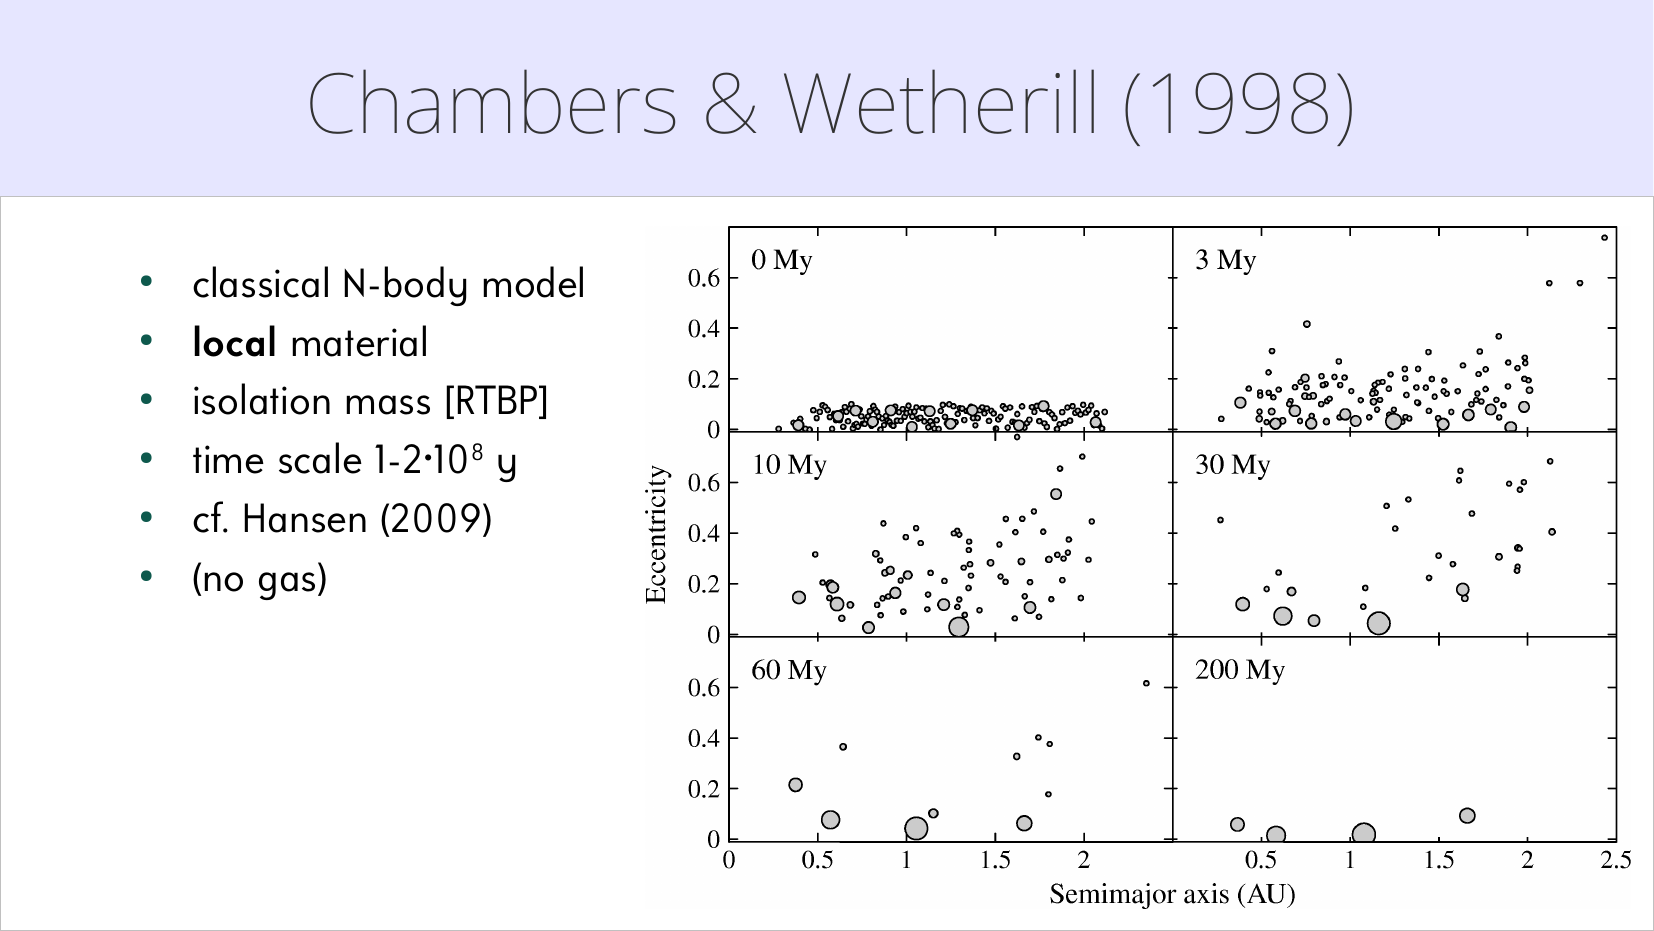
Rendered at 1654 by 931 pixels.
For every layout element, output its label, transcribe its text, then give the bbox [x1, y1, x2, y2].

title Chambers & Wetherill (1998) [124, 23, 1537, 179]
picture [645, 226, 1631, 909]
list classical N-body model local material isolation mass [RTBP] time scale 1-2∙108 y cf. Hansen (2009) (no gas) [121, 258, 645, 798]
